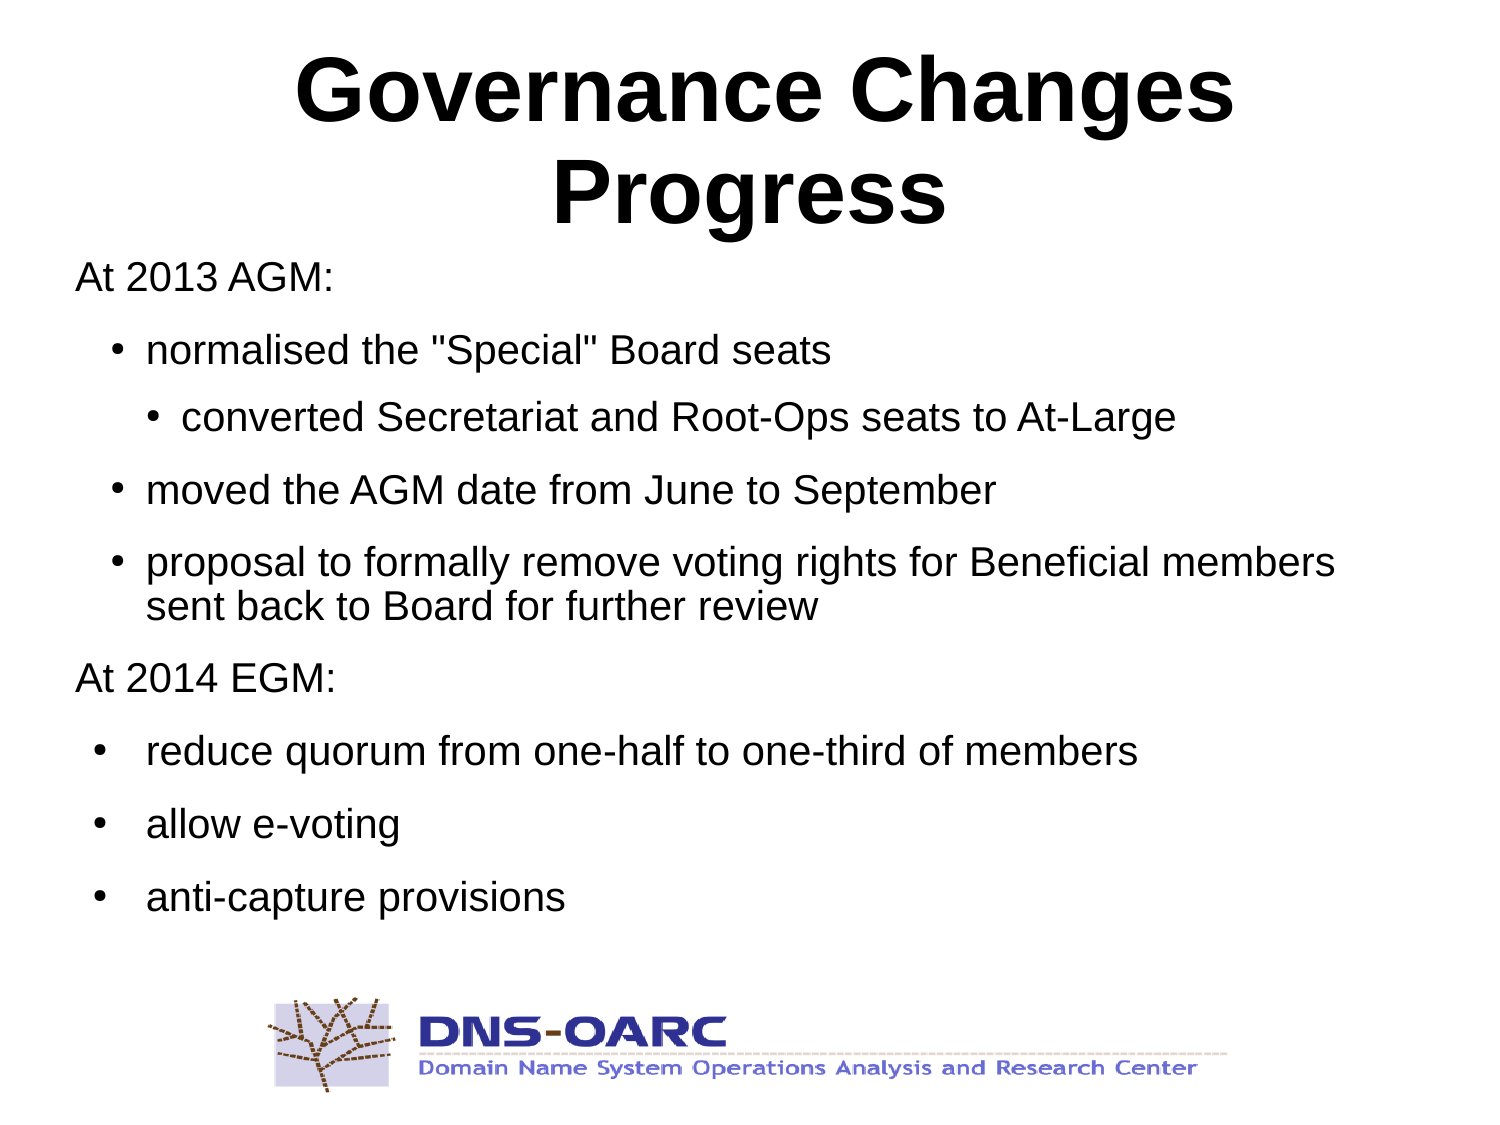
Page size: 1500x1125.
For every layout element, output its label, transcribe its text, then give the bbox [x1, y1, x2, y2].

subtitle At 2013 AGM: normalised the "Special" Board seats converted Secretariat and Root-Ops seats to At-Large moved the AGM date from June to September proposal to formally remove voting rights for Beneficial members sent back to Board for further review At 2014 EGM: reduce quorum from one-half to one-third of members allow e-voting anti-capture provisions [75, 255, 1425, 995]
title Governance Changes Progress [75, 33, 1425, 245]
picture [214, 995, 1259, 1099]
